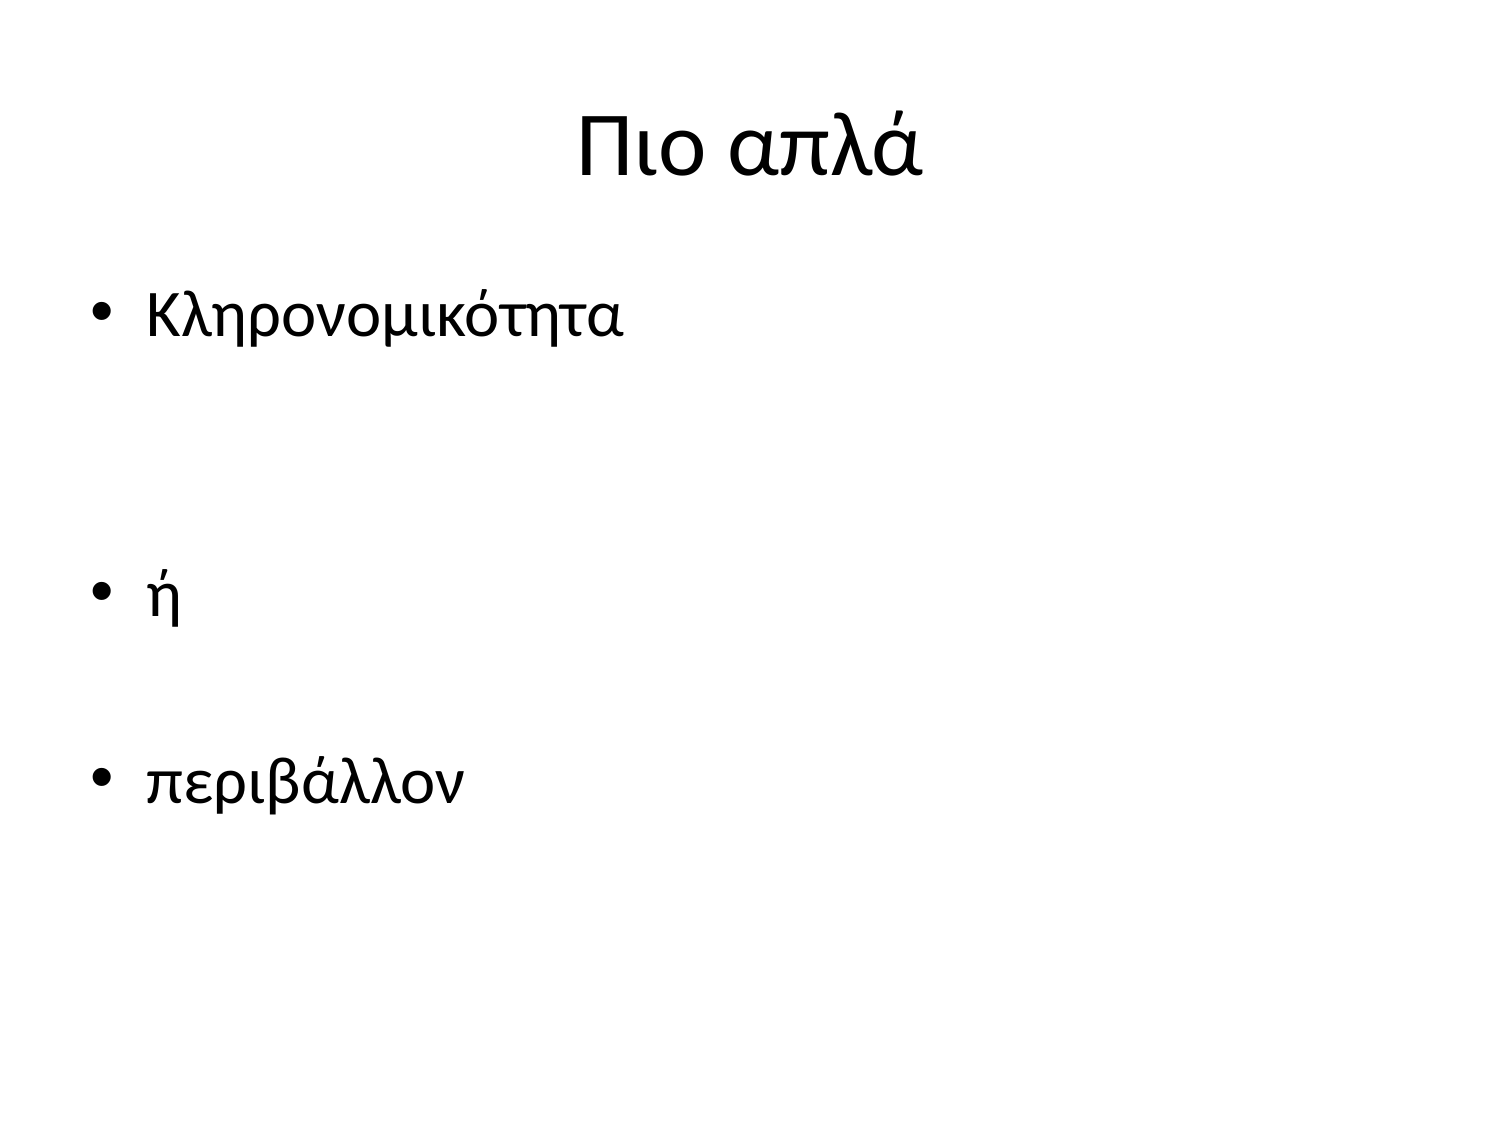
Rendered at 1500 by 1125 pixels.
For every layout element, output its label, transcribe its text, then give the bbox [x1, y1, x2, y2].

list Κληρονομικότητα ή περιβάλλον [75, 262, 1425, 1005]
title Πιο απλά [75, 45, 1425, 233]
